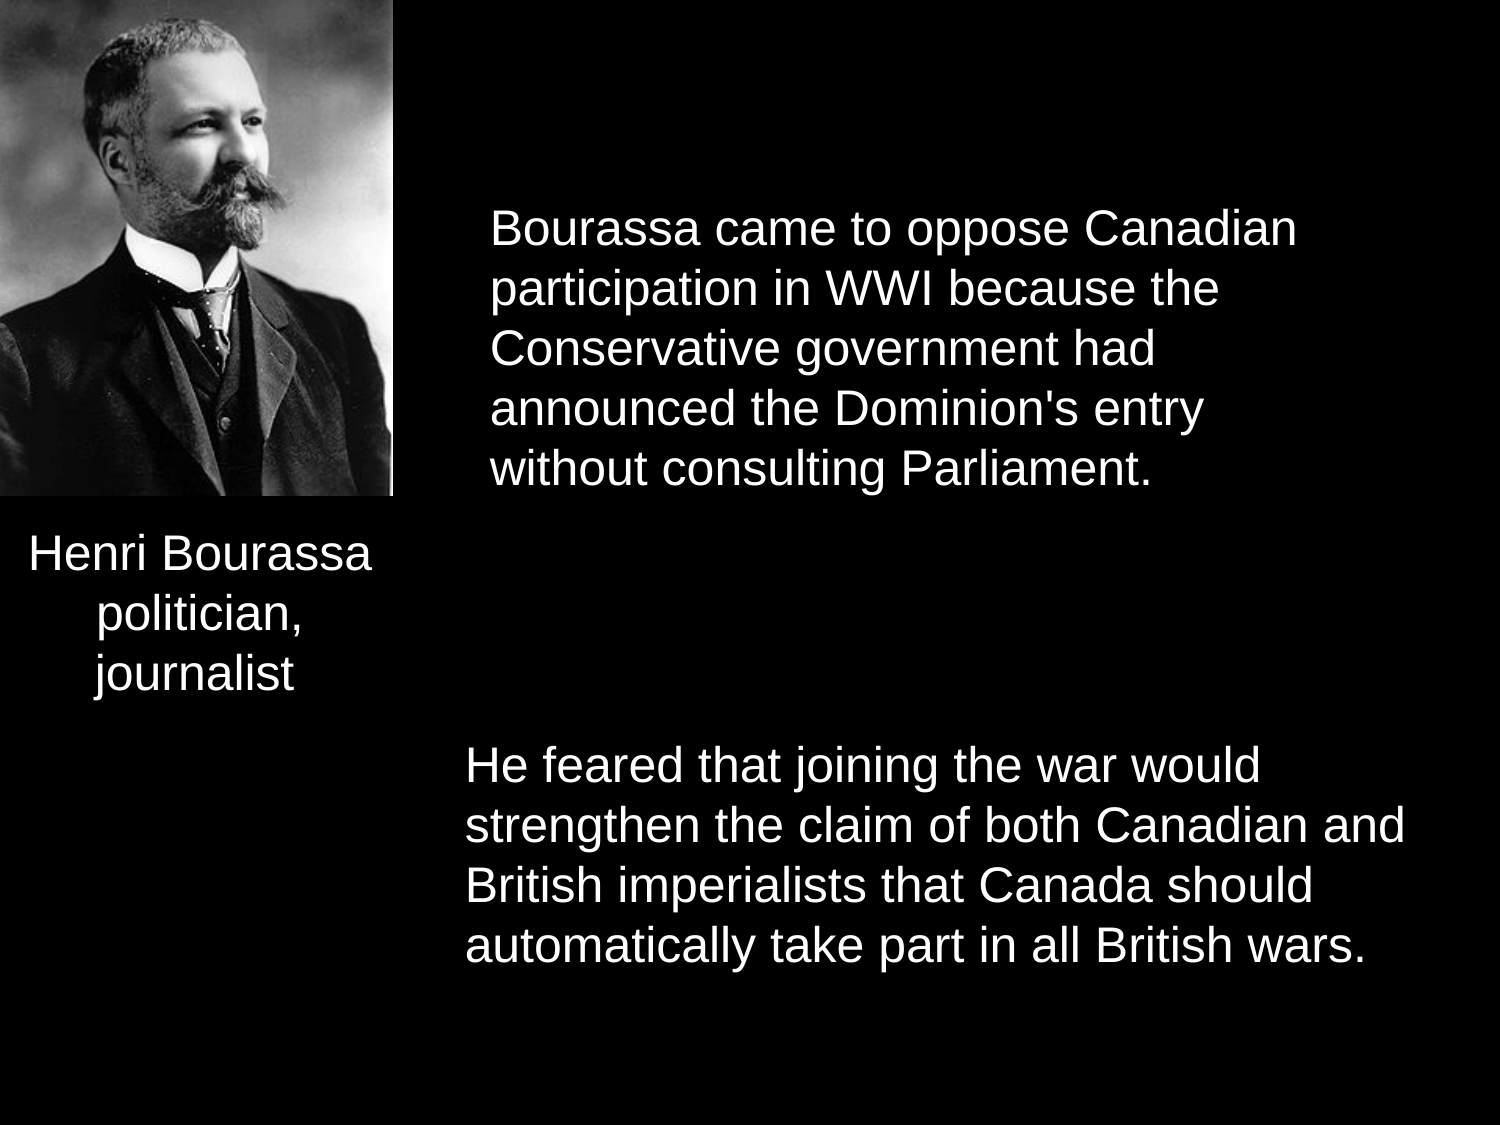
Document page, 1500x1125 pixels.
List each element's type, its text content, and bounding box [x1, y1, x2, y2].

text_box Henri Bourassa politician, journalist [0, 512, 400, 753]
text_box Bourassa came to oppose Canadian participation in WWI because the Conservative government had announced the Dominion's entry without consulting Parliament. [474, 187, 1376, 503]
picture [0, 0, 393, 496]
text_box He feared that joining the war would strengthen the claim of both Canadian and British imperialists that Canada should automatically take part in all British wars. [450, 724, 1426, 981]
